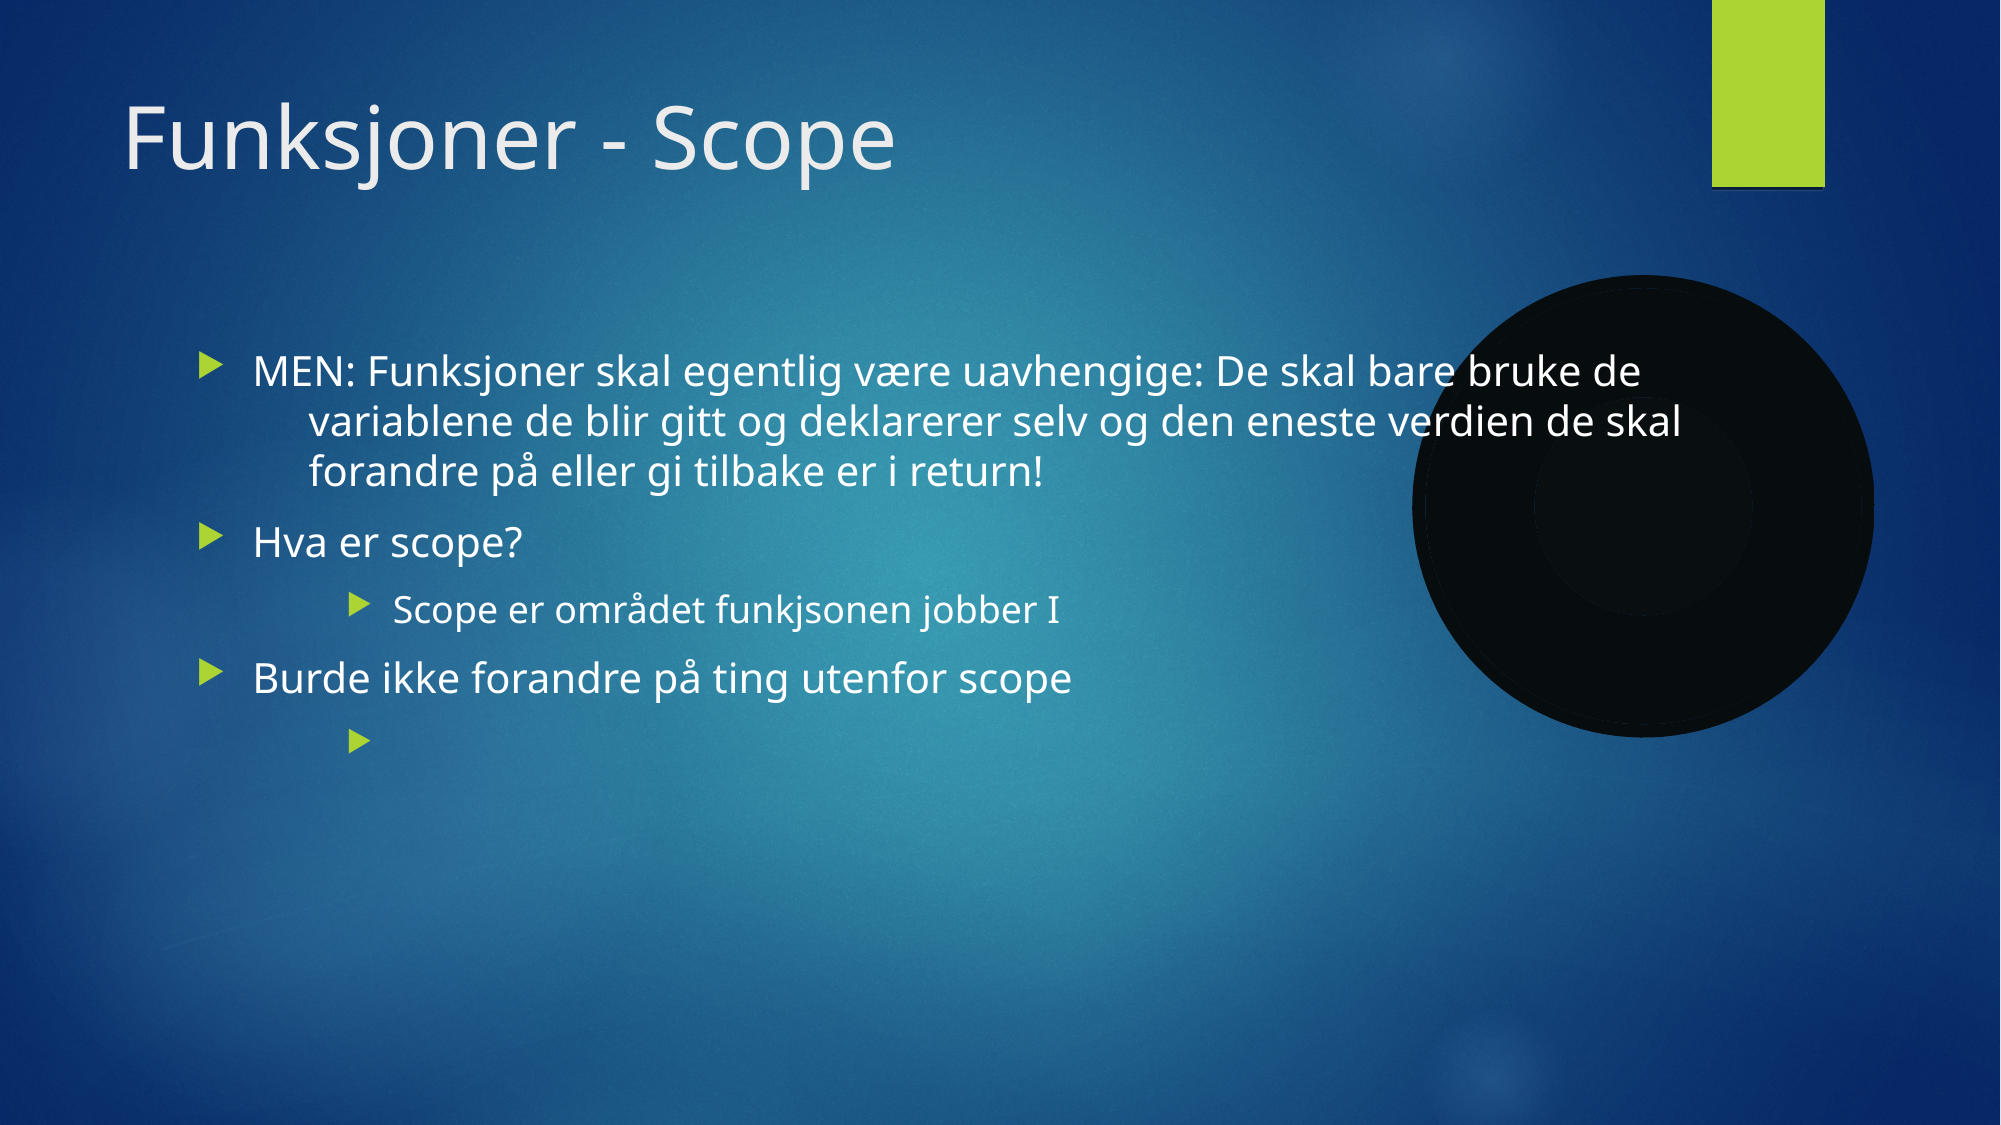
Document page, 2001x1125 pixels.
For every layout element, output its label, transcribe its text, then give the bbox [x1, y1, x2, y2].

title Funksjoner - Scope [106, 74, 1649, 305]
list MEN: Funksjoner skal egentlig være uavhengige: De skal bare bruke de variablene de blir gitt og deklarerer selv og den eneste verdien de skal forandre på eller gi tilbake er i return! Hva er scope? Scope er området funkjsonen jobber I Burde ikke forandre på ting utenfor scope [181, 336, 1814, 1026]
